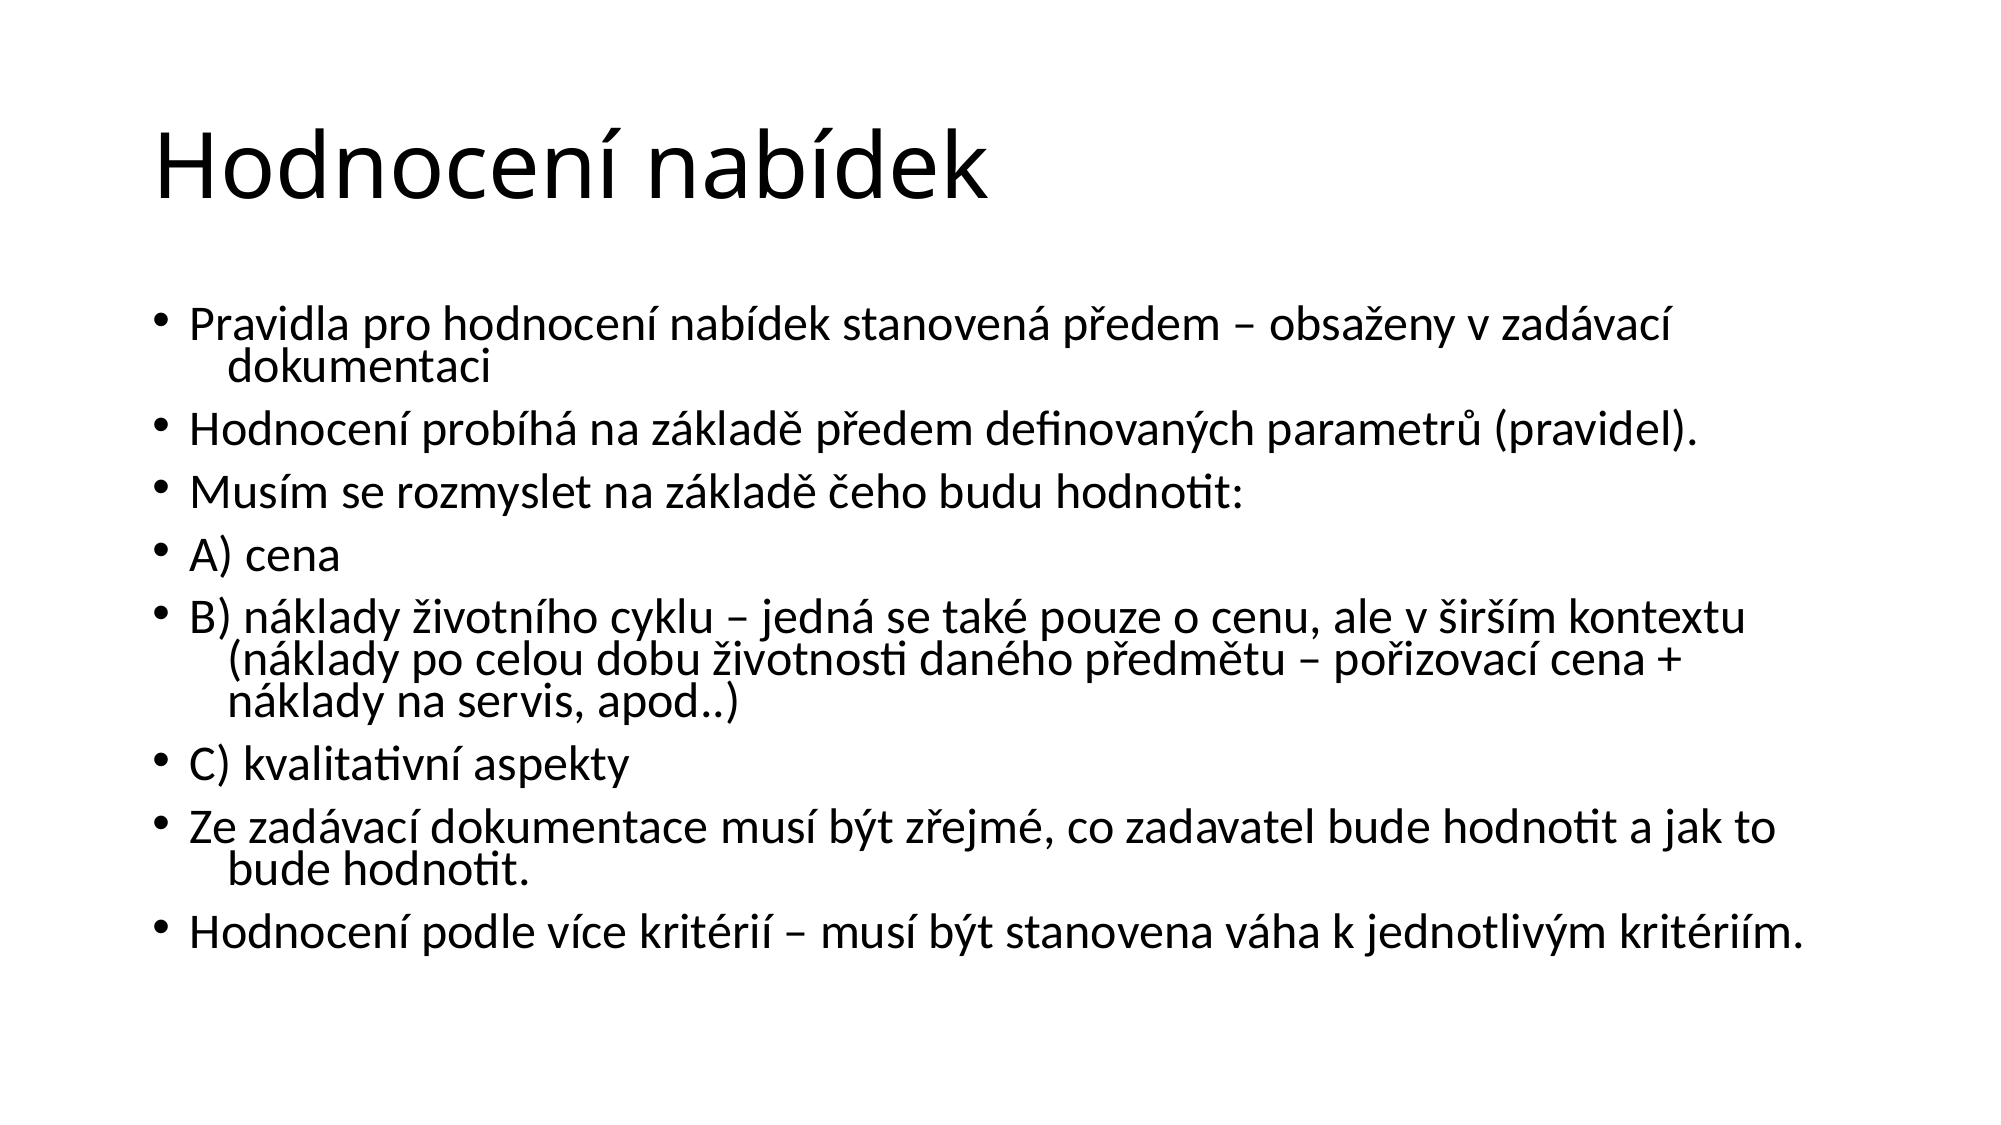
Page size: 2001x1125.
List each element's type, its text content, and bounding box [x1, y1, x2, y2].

list Pravidla pro hodnocení nabídek stanovená předem – obsaženy v zadávací dokumentaci Hodnocení probíhá na základě předem definovaných parametrů (pravidel). Musím se rozmyslet na základě čeho budu hodnotit: A) cena B) náklady životního cyklu – jedná se také pouze o cenu, ale v širším kontextu (náklady po celou dobu životnosti daného předmětu – pořizovací cena + náklady na servis, apod..) C) kvalitativní aspekty Ze zadávací dokumentace musí být zřejmé, co zadavatel bude hodnotit a jak to bude hodnotit. Hodnocení podle více kritérií – musí být stanovena váha k jednotlivým kritériím. [137, 299, 1863, 1014]
title Hodnocení nabídek [137, 59, 1863, 278]
